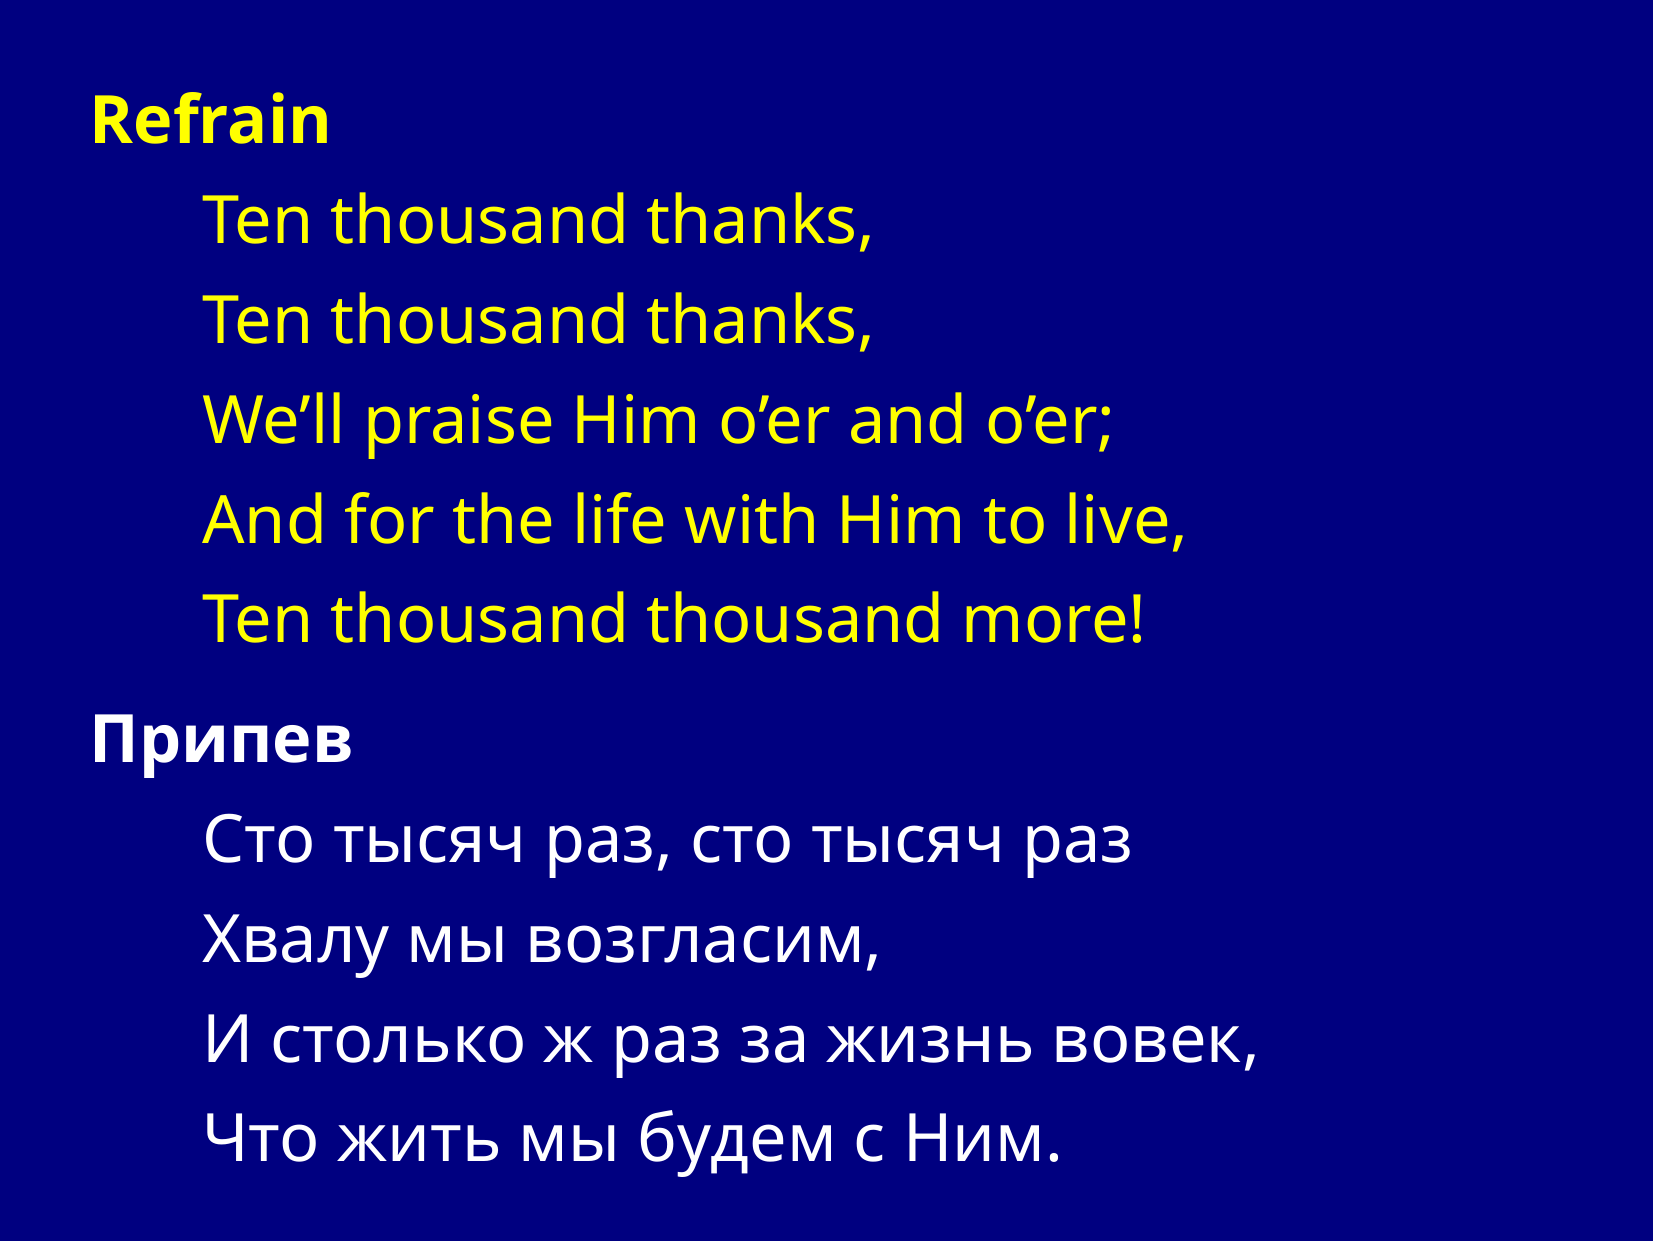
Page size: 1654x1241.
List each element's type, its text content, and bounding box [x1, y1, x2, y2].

text_box Refrain Ten thousand thanks, Ten thousand thanks, We’ll praise Him o’er and o’er; And for the life with Him to live, Ten thousand thousand more! [75, 56, 1576, 638]
text_box Припев Сто тысяч раз, сто тысяч раз Хвалу мы возгласим, И столько ж раз за жизнь вовек, Что жить мы будем с Ним. [75, 675, 1576, 1163]
